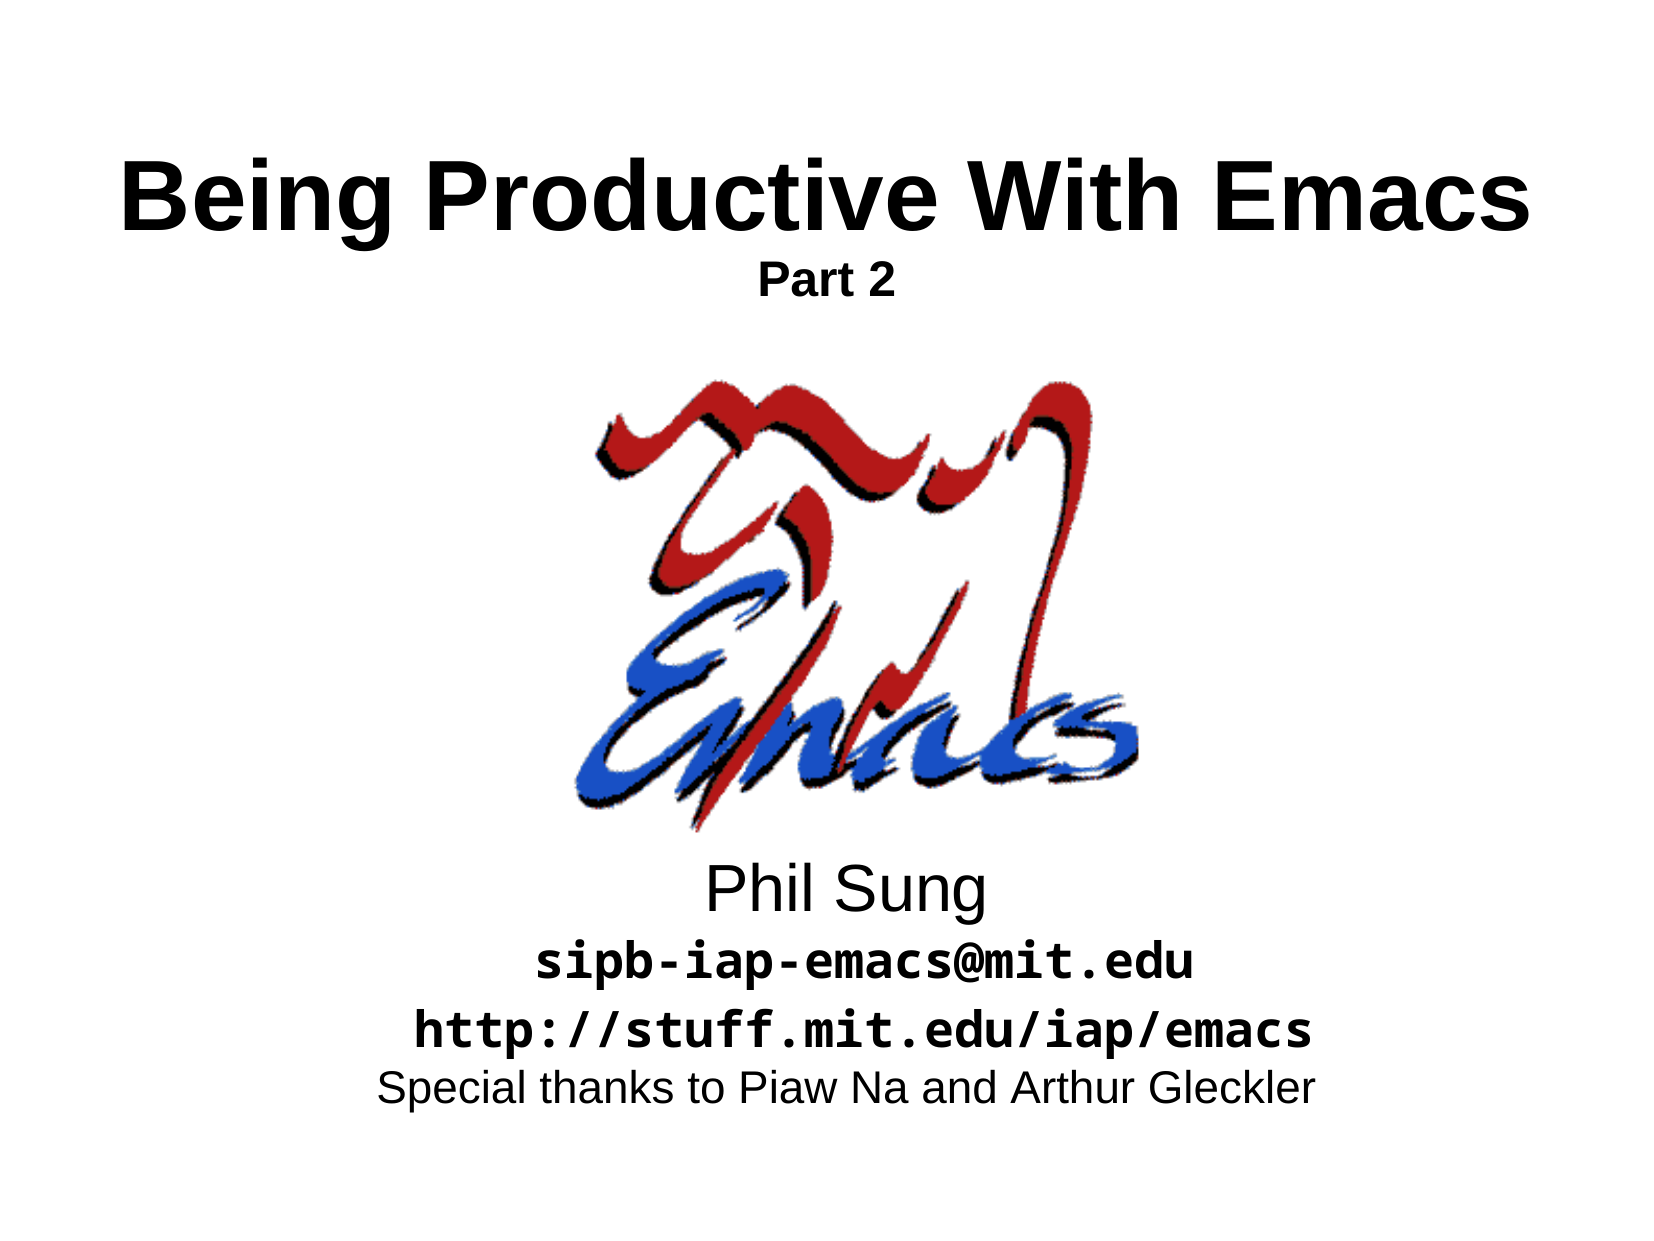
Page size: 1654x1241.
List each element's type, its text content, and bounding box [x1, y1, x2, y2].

title Being Productive With Emacs Part 2 [82, 72, 1571, 374]
picture [529, 378, 1166, 837]
subtitle Phil Sung sipb-iap-emacs@mit.edu http://stuff.mit.edu/iap/emacs Special thanks to Piaw Na and Arthur Gleckler [82, 803, 1576, 1160]
